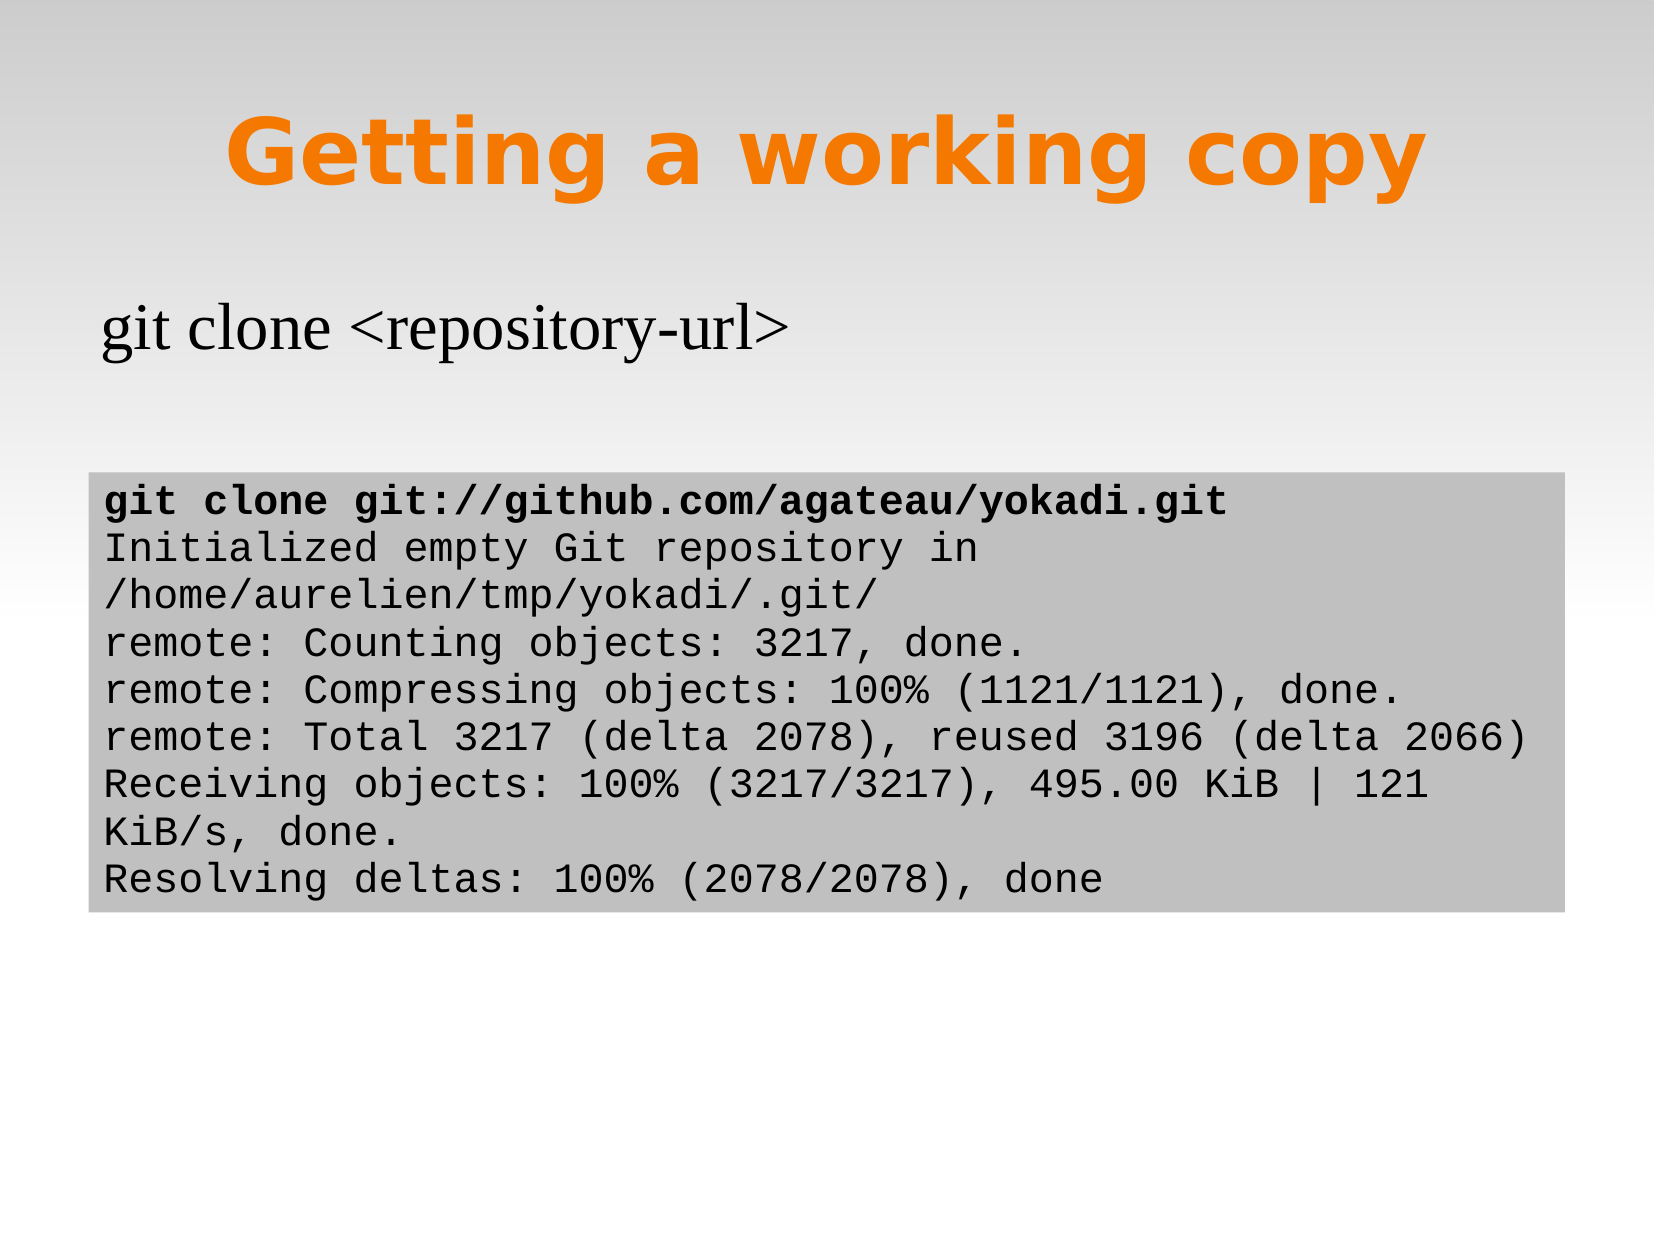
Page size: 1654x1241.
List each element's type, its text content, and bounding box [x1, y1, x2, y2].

list git clone <repository-url> [82, 290, 1571, 473]
title Getting a working copy [82, 49, 1571, 257]
text_box git clone git://github.com/agateau/yokadi.git Initialized empty Git repository in /home/aurelien/tmp/yokadi/.git/ remote: Counting objects: 3217, done. remote: Compressing objects: 100% (1121/1121), done. remote: Total 3217 (delta 2078), reused 3196 (delta 2066) Receiving objects: 100% (3217/3217), 495.00 KiB | 121 KiB/s, done. Resolving deltas: 100% (2078/2078), done [88, 472, 1565, 913]
